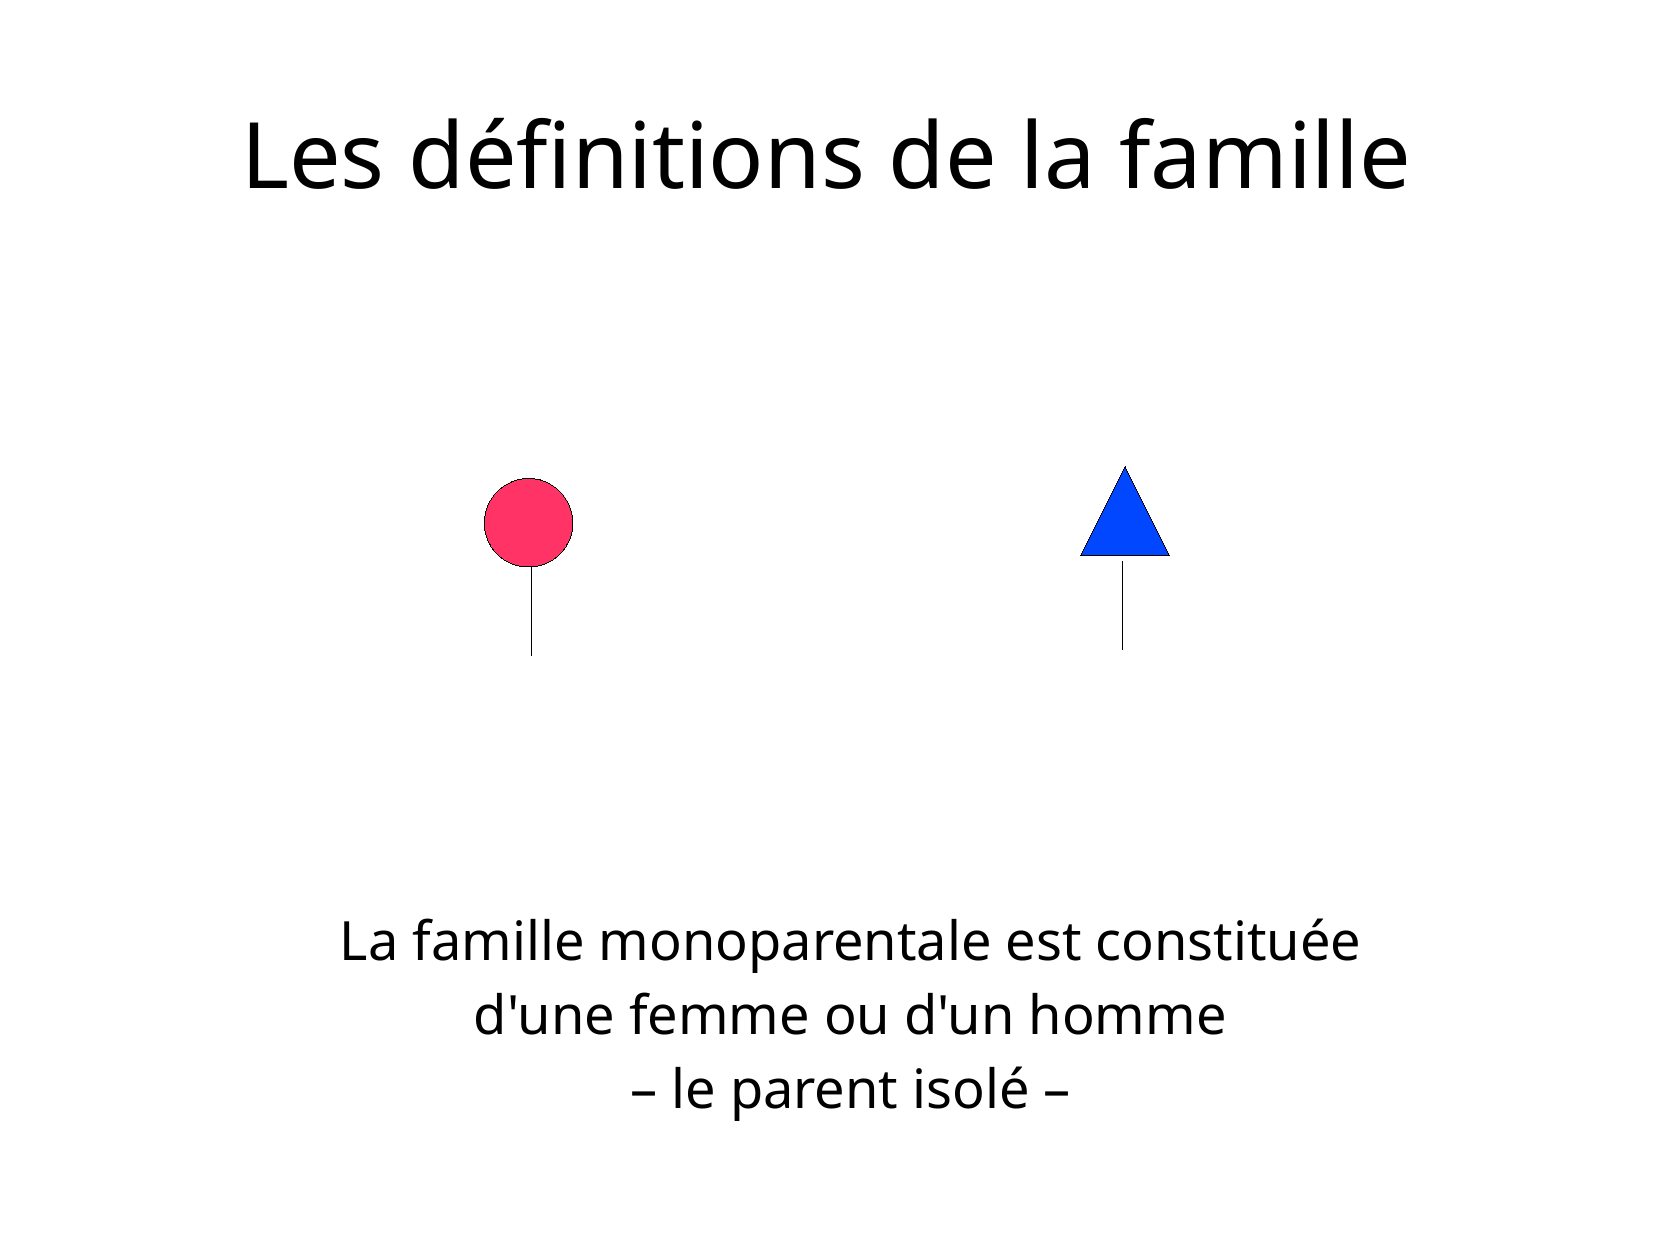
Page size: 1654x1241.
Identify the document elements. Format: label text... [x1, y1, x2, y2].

text_box [1080, 466, 1170, 556]
title Les définitions de la famille [82, 49, 1571, 257]
text_box [484, 478, 573, 567]
text_box La famille monoparentale est constituée d'une femme ou d'un homme – le parent isolé – [324, 912, 1229, 1114]
